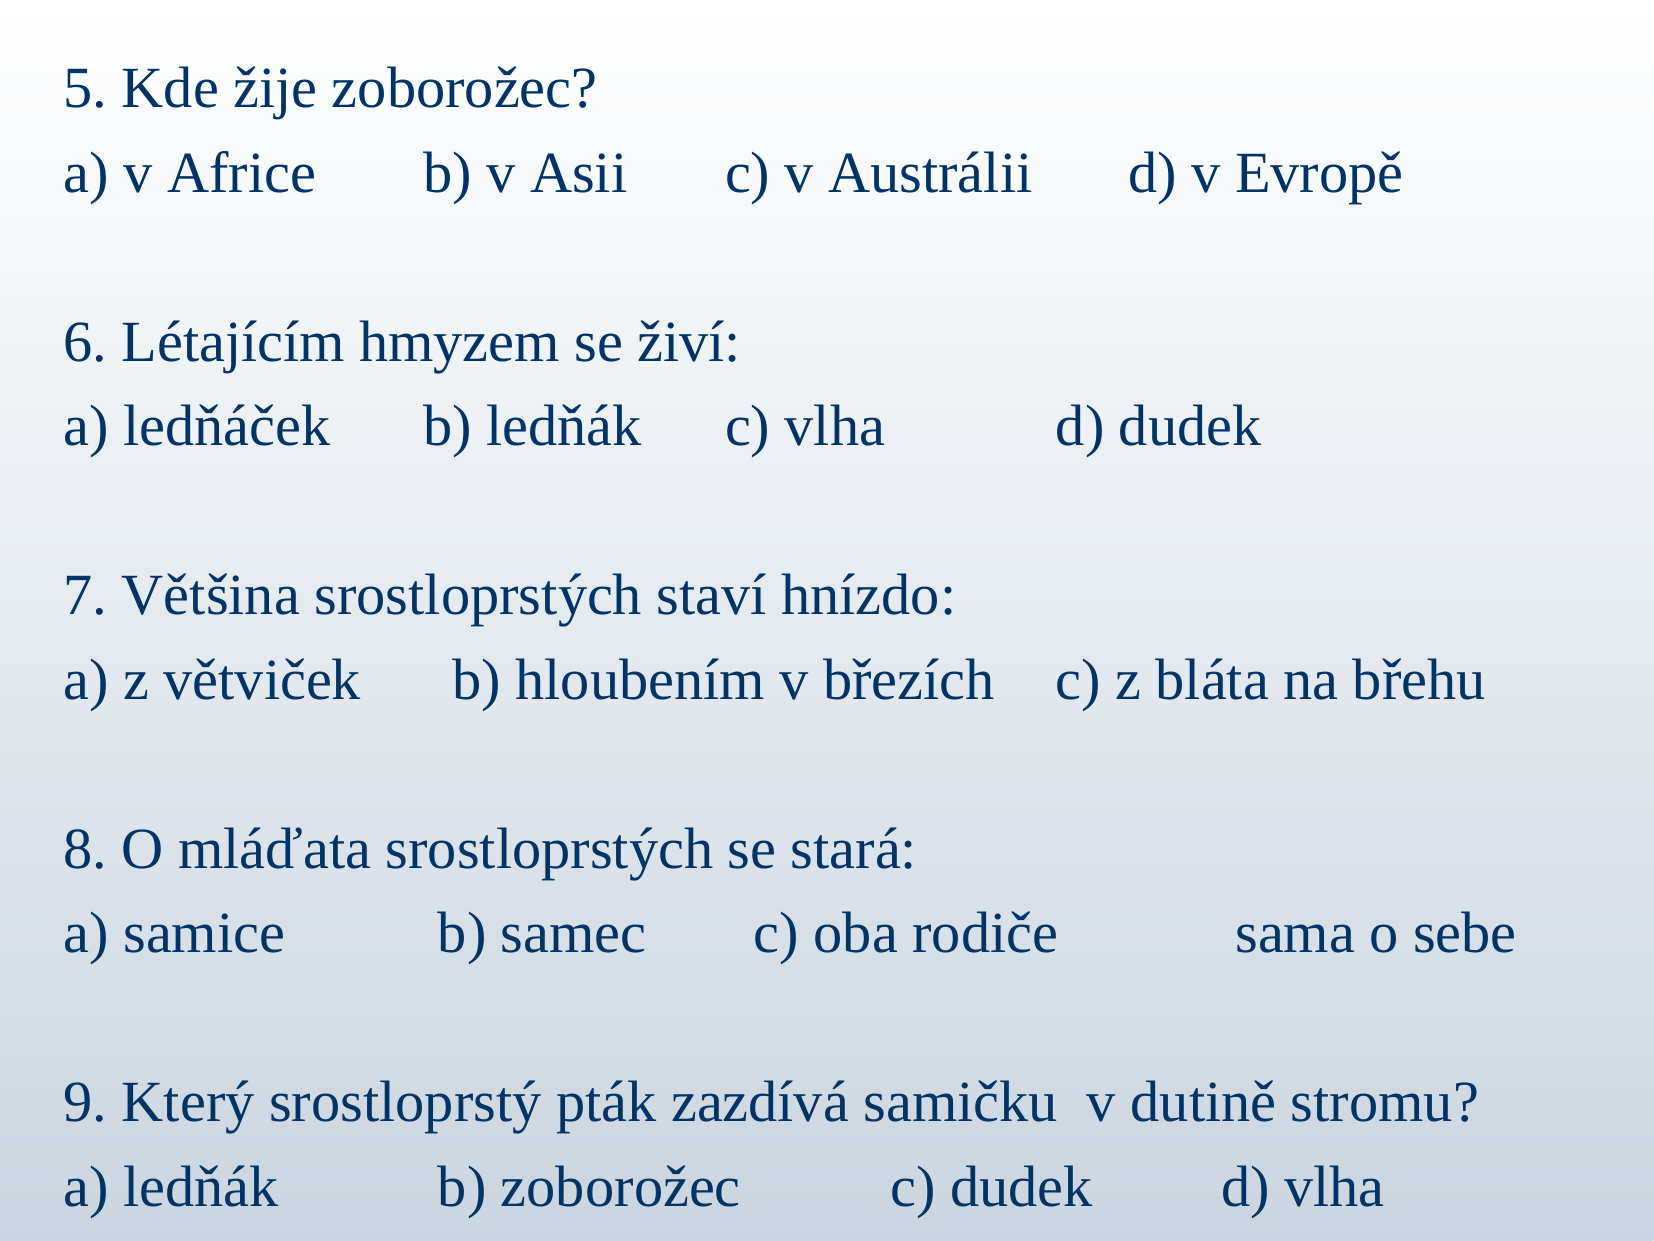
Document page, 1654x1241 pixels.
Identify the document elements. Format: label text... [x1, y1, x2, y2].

list 5. Kde žije zoborožec? a) v Africe b) v Asii c) v Austrálii d) v Evropě 6. Létajícím hmyzem se živí: a) ledňáček b) ledňák c) vlha d) dudek 7. Většina srostloprstých staví hnízdo: a) z větviček b) hloubením v březích c) z bláta na břehu 8. O mláďata srostloprstých se stará: a) samice b) samec c) oba rodiče sama o sebe 9. Který srostloprstý pták zazdívá samičku v dutině stromu? a) ledňák b) zoborožec c) dudek d) vlha [47, 41, 1536, 1241]
